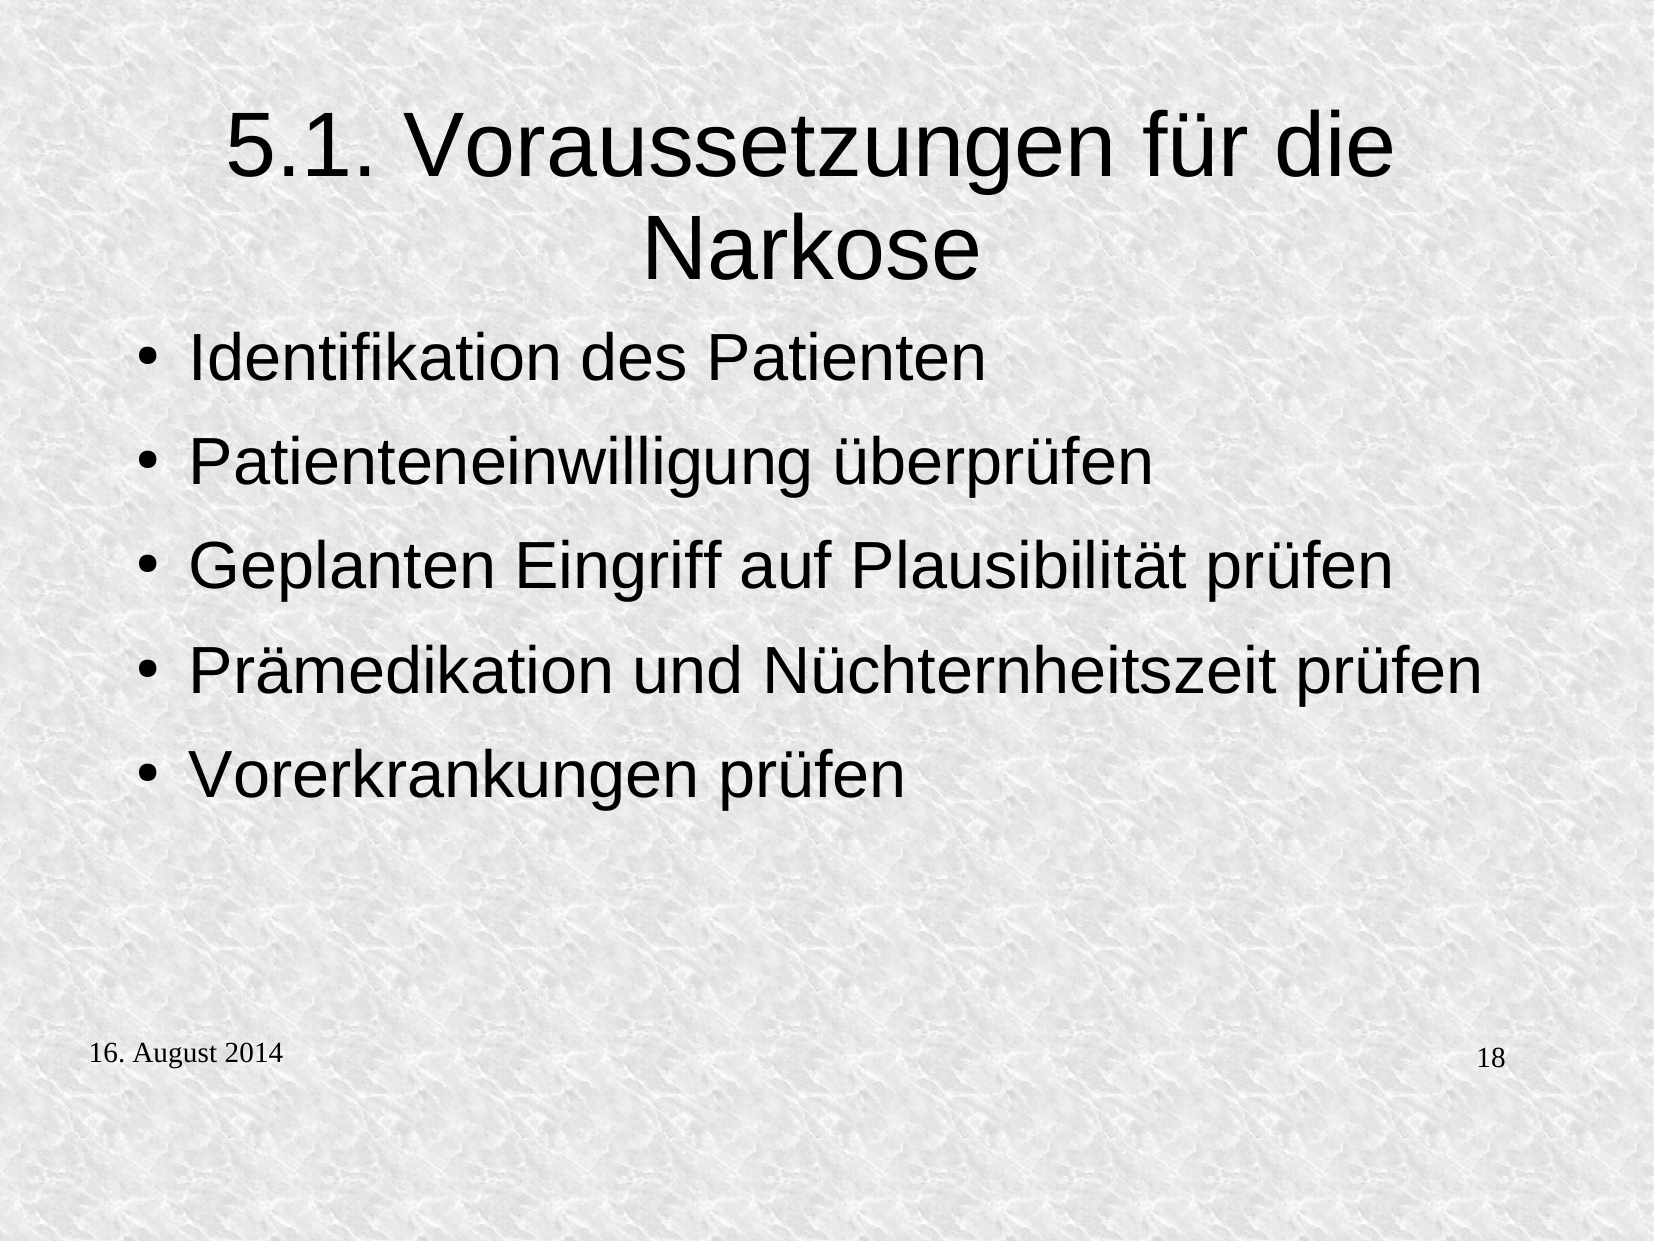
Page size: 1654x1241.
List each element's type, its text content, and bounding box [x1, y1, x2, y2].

title 5.1. Voraussetzungen für die Narkose [118, 93, 1506, 299]
picture [0, 0, 1654, 1241]
list Identifikation des Patienten Patienteneinwilligung überprüfen Geplanten Eingriff auf Plausibilität prüfen Prämedikation und Nüchternheitszeit prüfen Vorerkrankungen prüfen [118, 319, 1571, 945]
